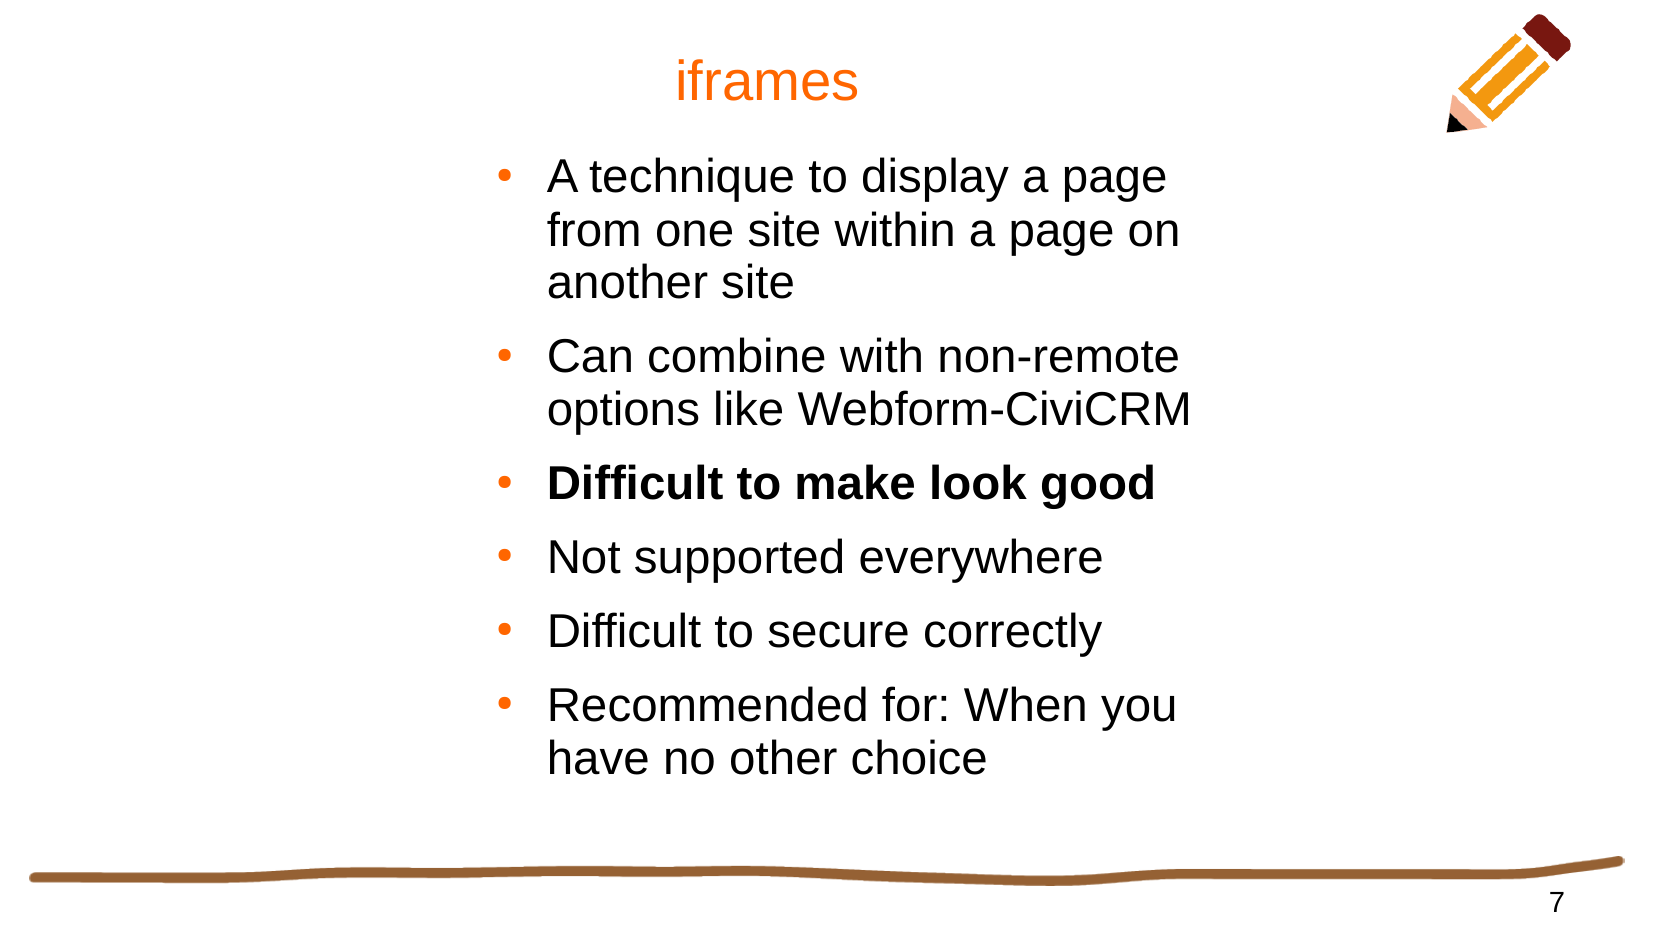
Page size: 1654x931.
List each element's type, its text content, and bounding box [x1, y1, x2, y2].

title iframes [88, 29, 1447, 133]
list A technique to display a page from one site within a page on another site Can combine with non-remote options like Webform-CiviCRM Difficult to make look good Not supported everywhere Difficult to secure correctly Recommended for: When you have no other choice [479, 150, 1201, 800]
picture [29, 856, 1625, 886]
picture [1446, 14, 1571, 133]
